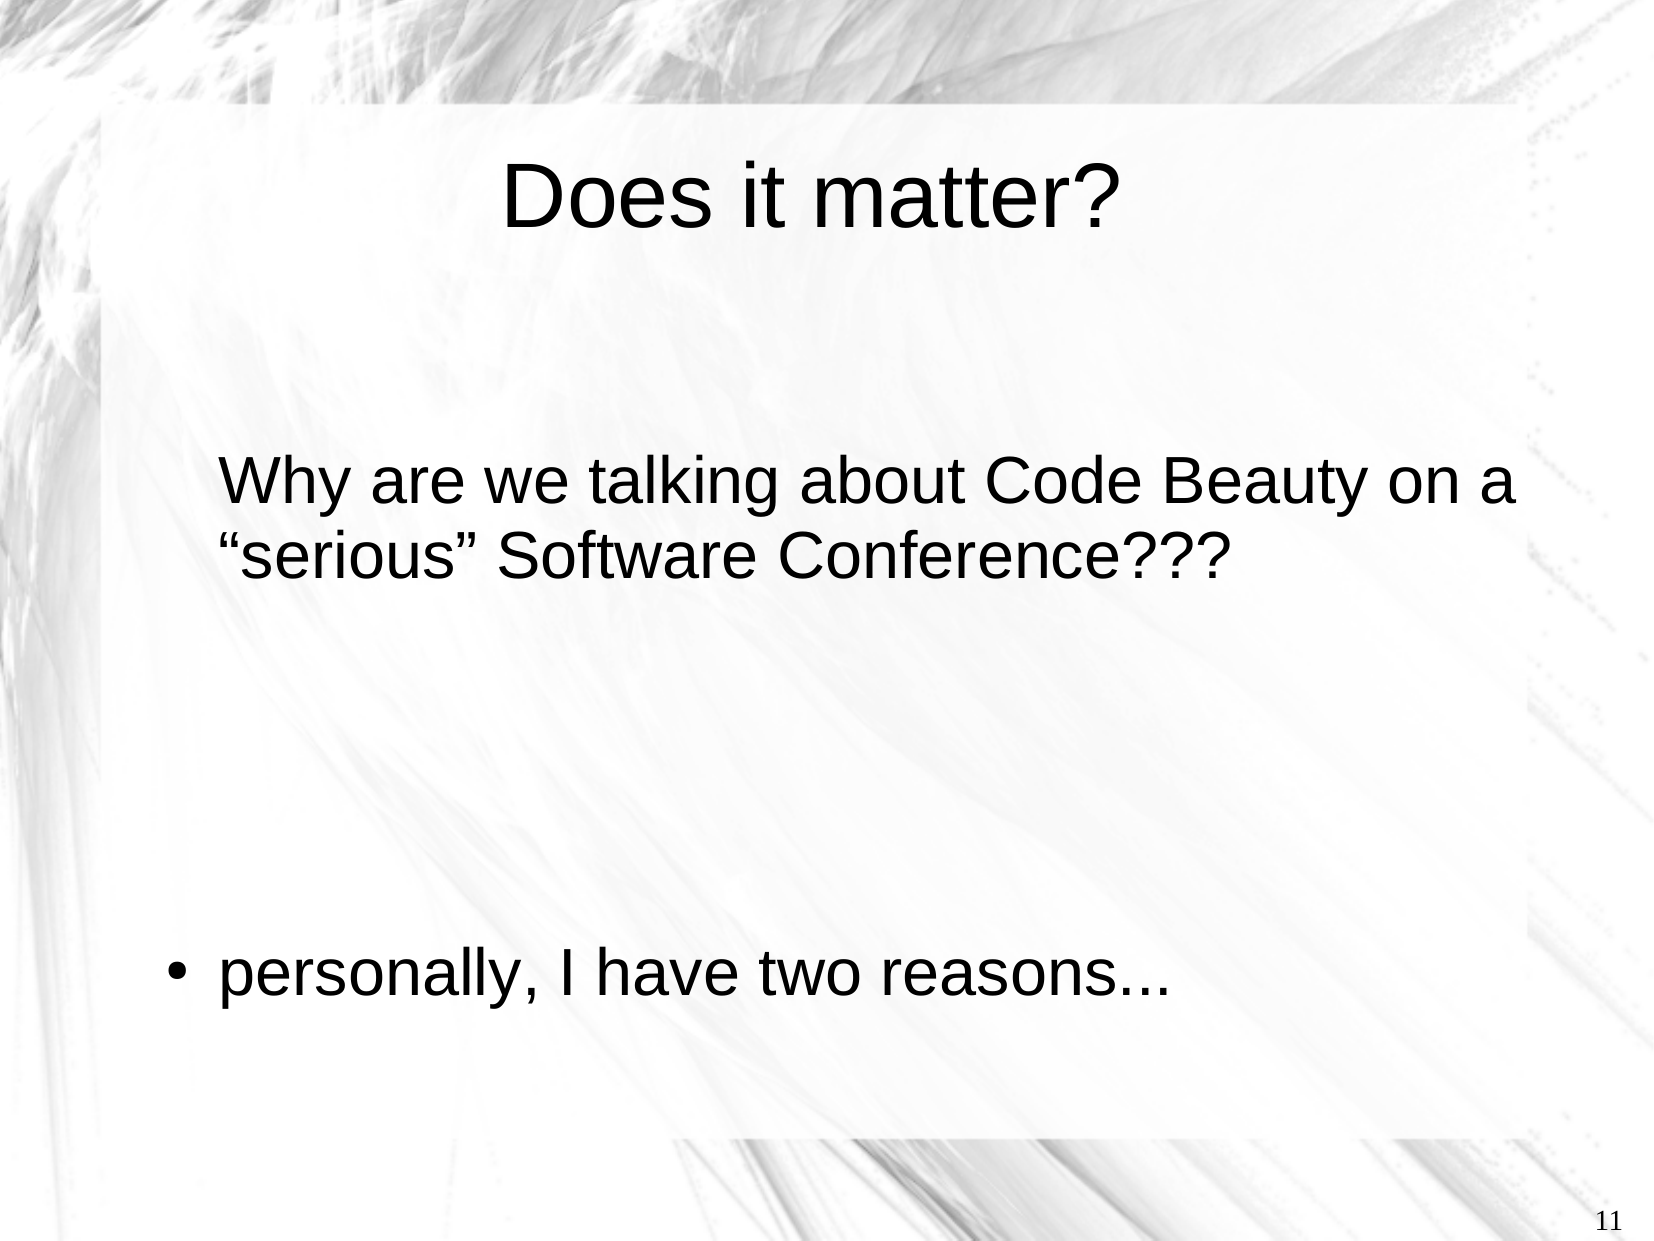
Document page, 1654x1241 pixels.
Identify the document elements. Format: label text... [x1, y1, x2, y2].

list Why are we talking about Code Beauty on a “serious” Software Conference??? personally, I have two reasons... [147, 442, 1601, 1009]
title Does it matter? [118, 112, 1506, 281]
picture [0, 0, 1654, 1241]
